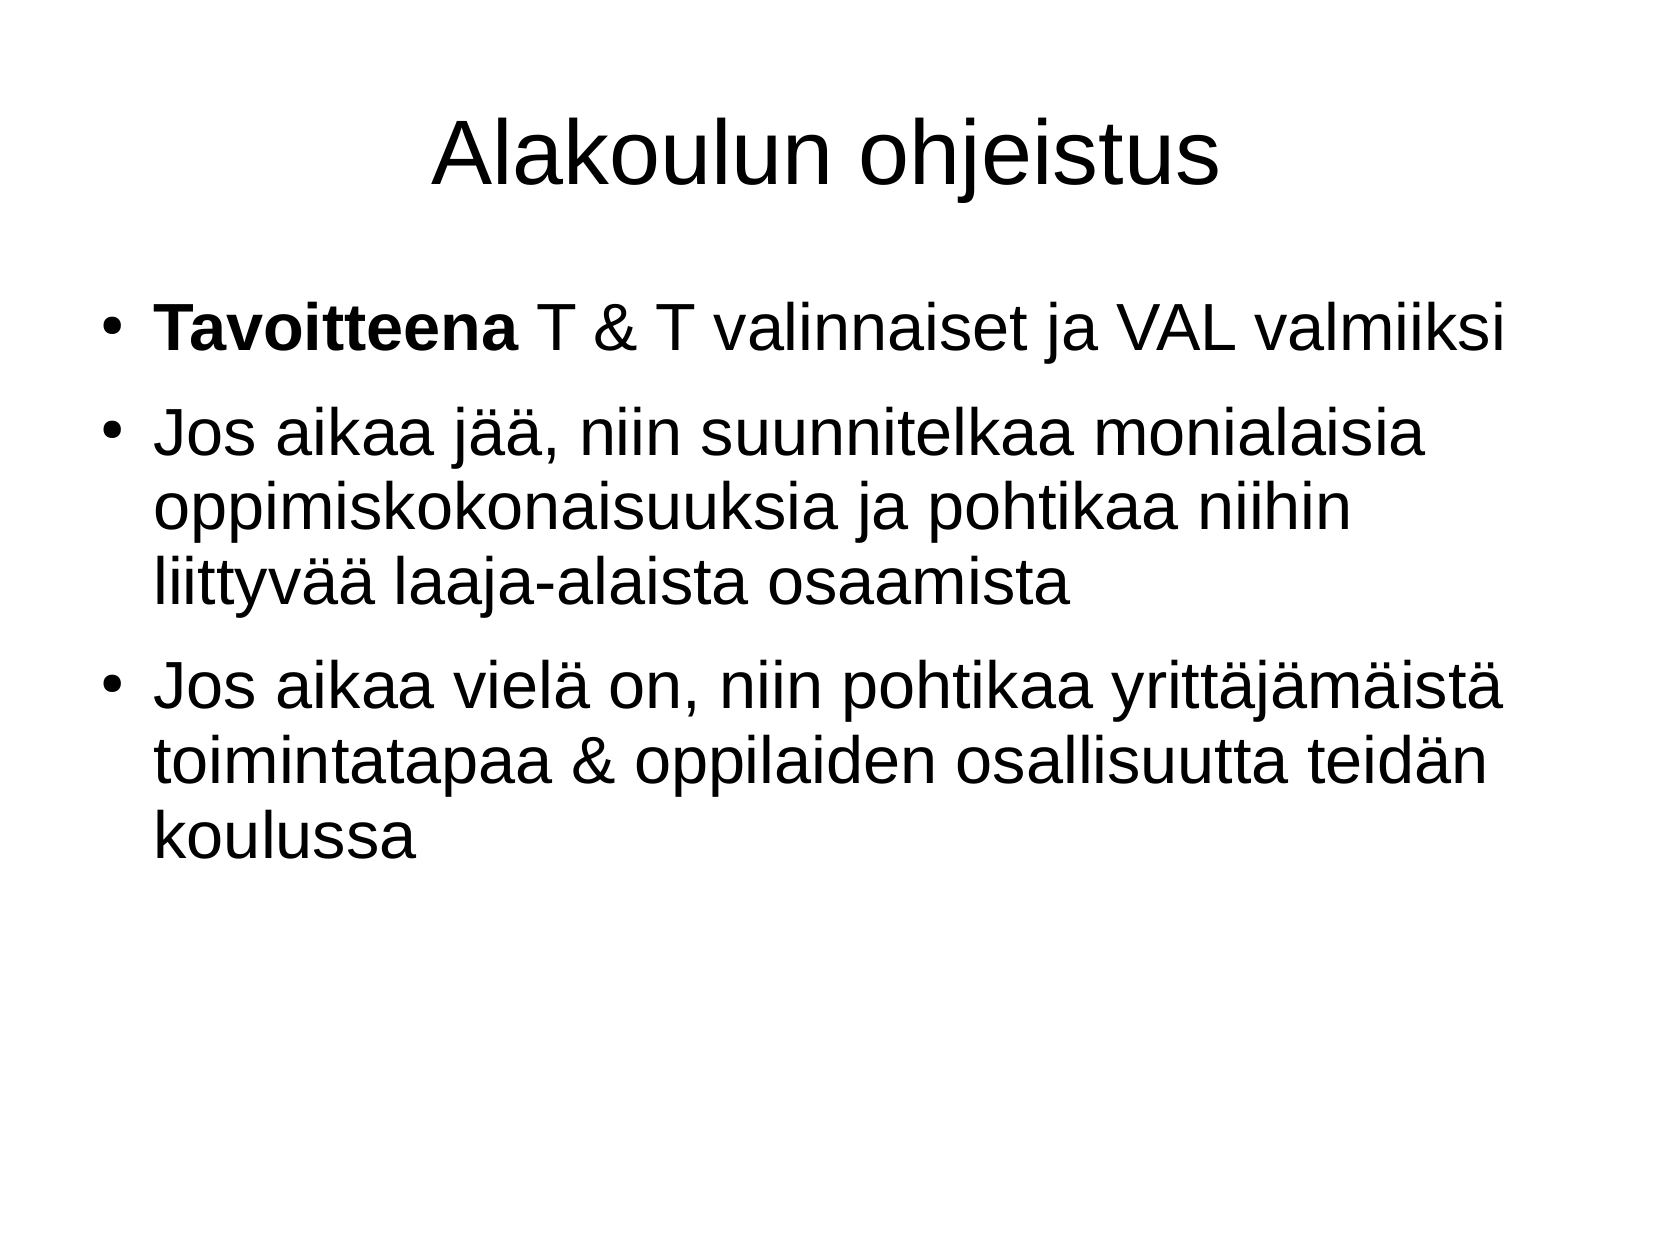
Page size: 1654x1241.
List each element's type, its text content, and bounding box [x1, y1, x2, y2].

title Alakoulun ohjeistus [82, 49, 1571, 257]
list Tavoitteena T & T valinnaiset ja VAL valmiiksi Jos aikaa jää, niin suunnitelkaa monialaisia oppimiskokonaisuuksia ja pohtikaa niihin liittyvää laaja-alaista osaamista Jos aikaa vielä on, niin pohtikaa yrittäjämäistä toimintatapaa & oppilaiden osallisuutta teidän koulussa [82, 290, 1571, 1010]
